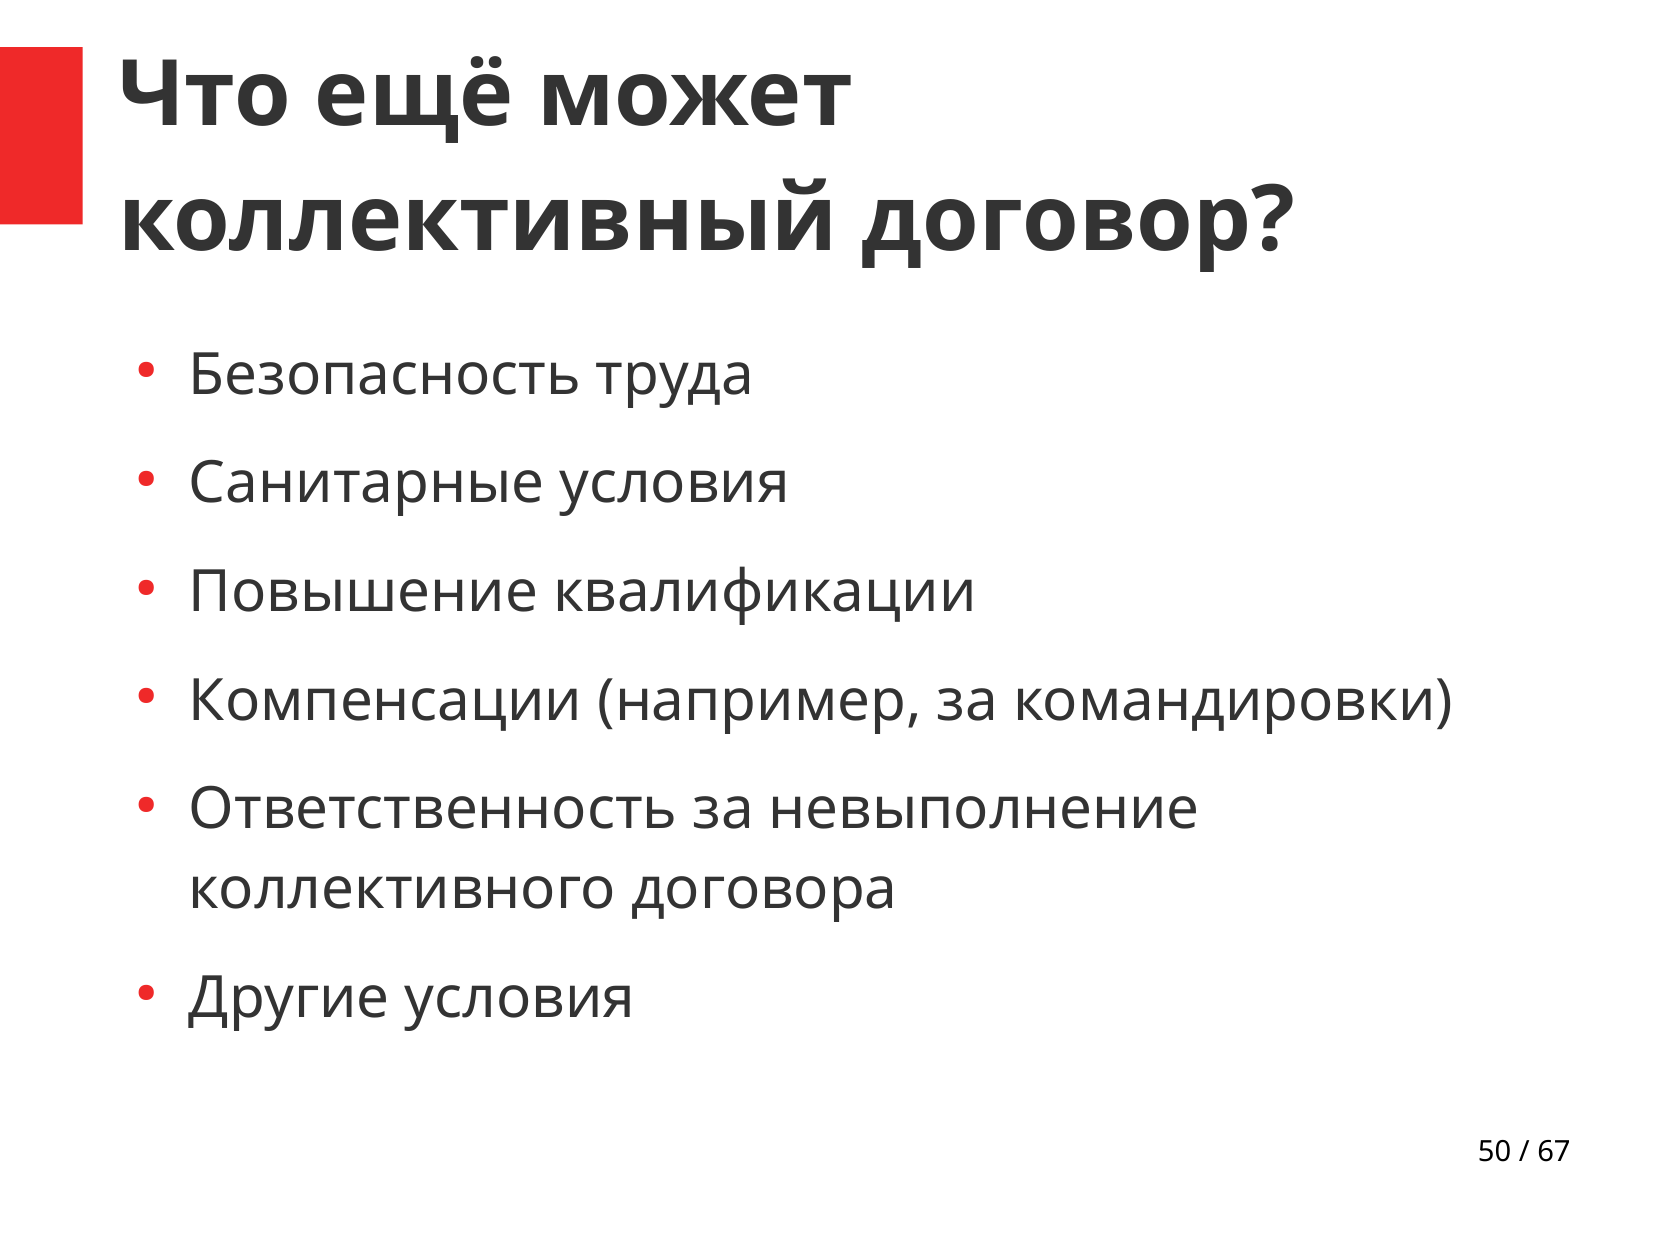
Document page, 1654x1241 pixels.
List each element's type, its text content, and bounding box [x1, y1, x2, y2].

title Что ещё может коллективный договор? [118, 45, 1571, 260]
list Безопасность труда Cанитарные условия Повышение квалификации Компенсации (например, за командировки) Ответственность за невыполнение коллективного договора Другие условия [118, 331, 1536, 1052]
